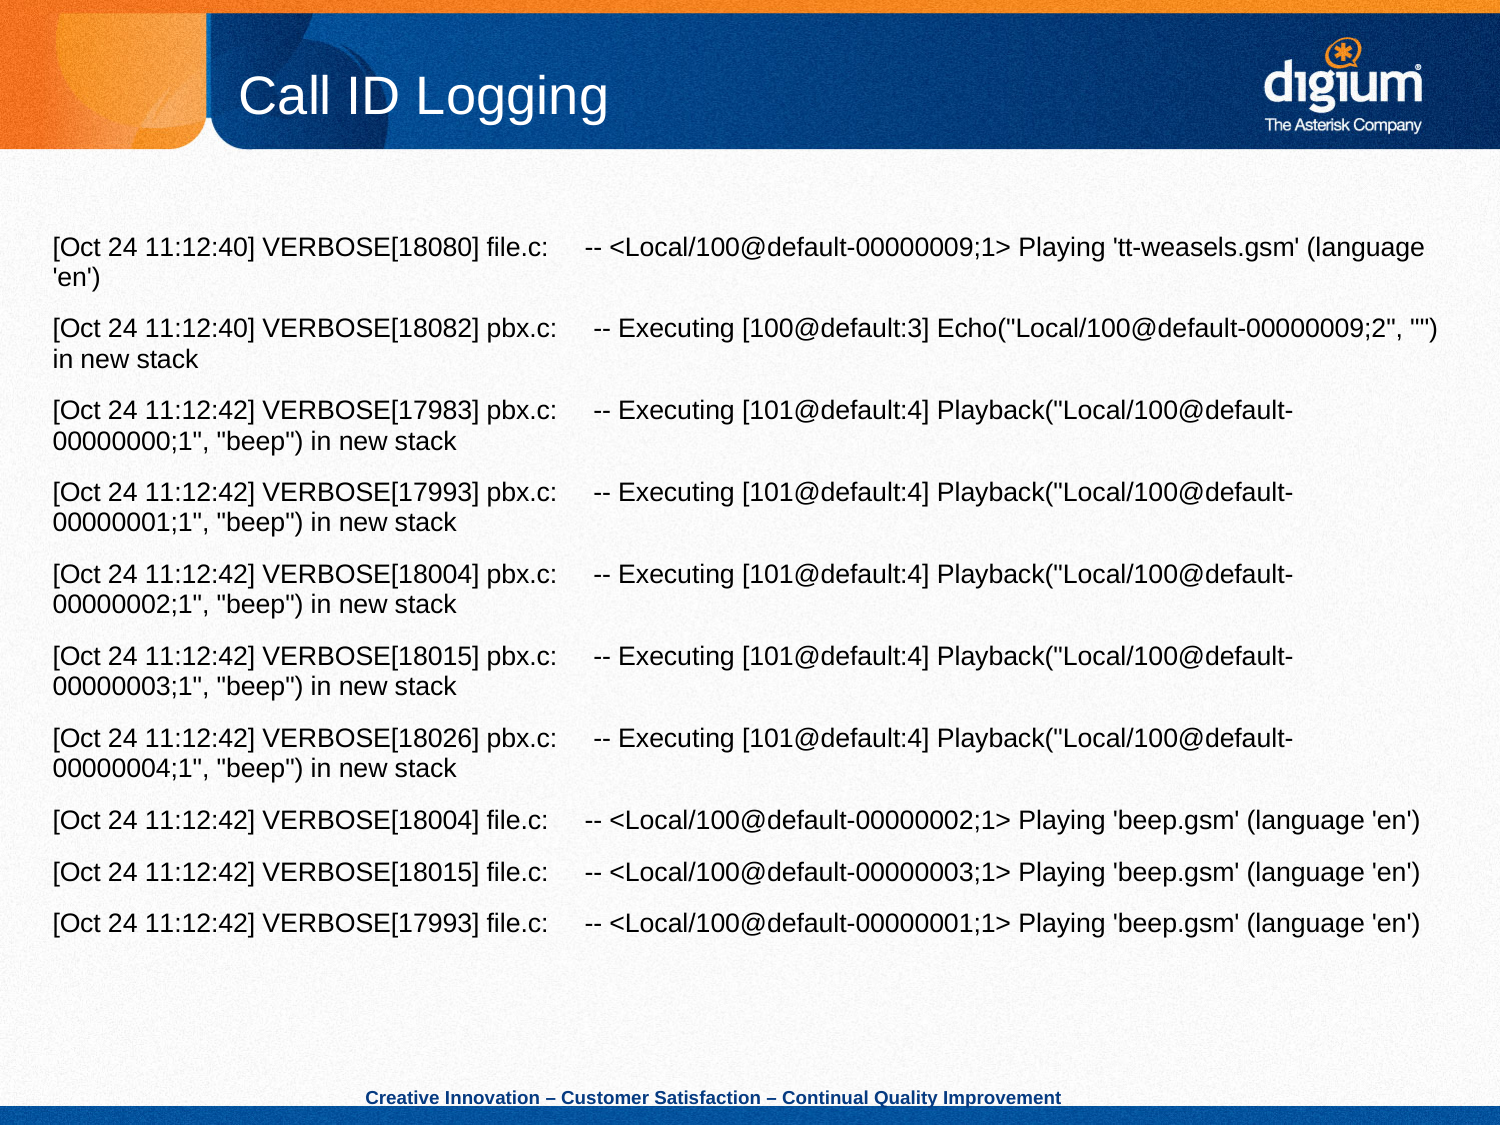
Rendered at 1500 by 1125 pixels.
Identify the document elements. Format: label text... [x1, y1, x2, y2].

list [Oct 24 11:12:40] VERBOSE[18080] file.c: -- <Local/100@default-00000009;1> Playing 'tt-weasels.gsm' (language 'en') [Oct 24 11:12:40] VERBOSE[18082] pbx.c: -- Executing [100@default:3] Echo("Local/100@default-00000009;2", "") in new stack [Oct 24 11:12:42] VERBOSE[17983] pbx.c: -- Executing [101@default:4] Playback("Local/100@default-00000000;1", "beep") in new stack [Oct 24 11:12:42] VERBOSE[17993] pbx.c: -- Executing [101@default:4] Playback("Local/100@default-00000001;1", "beep") in new stack [Oct 24 11:12:42] VERBOSE[18004] pbx.c: -- Executing [101@default:4] Playback("Local/100@default-00000002;1", "beep") in new stack [Oct 24 11:12:42] VERBOSE[18015] pbx.c: -- Executing [101@default:4] Playback("Local/100@default-00000003;1", "beep") in new stack [Oct 24 11:12:42] VERBOSE[18026] pbx.c: -- Executing [101@default:4] Playback("Local/100@default-00000004;1", "beep") in new stack [Oct 24 11:12:42] VERBOSE[18004] file.c: -- <Local/100@default-00000002;1> Playing 'beep.gsm' (language 'en') [Oct 24 11:12:42] VERBOSE[18015] file.c: -- <Local/100@default-00000003;1> Playing 'beep.gsm' (language 'en') [Oct 24 11:12:42] VERBOSE[17993] file.c: -- <Local/100@default-00000001;1> Playing 'beep.gsm' (language 'en') [37, 224, 1463, 967]
picture [0, 0, 1500, 1125]
title Call ID Logging [238, 27, 1243, 127]
